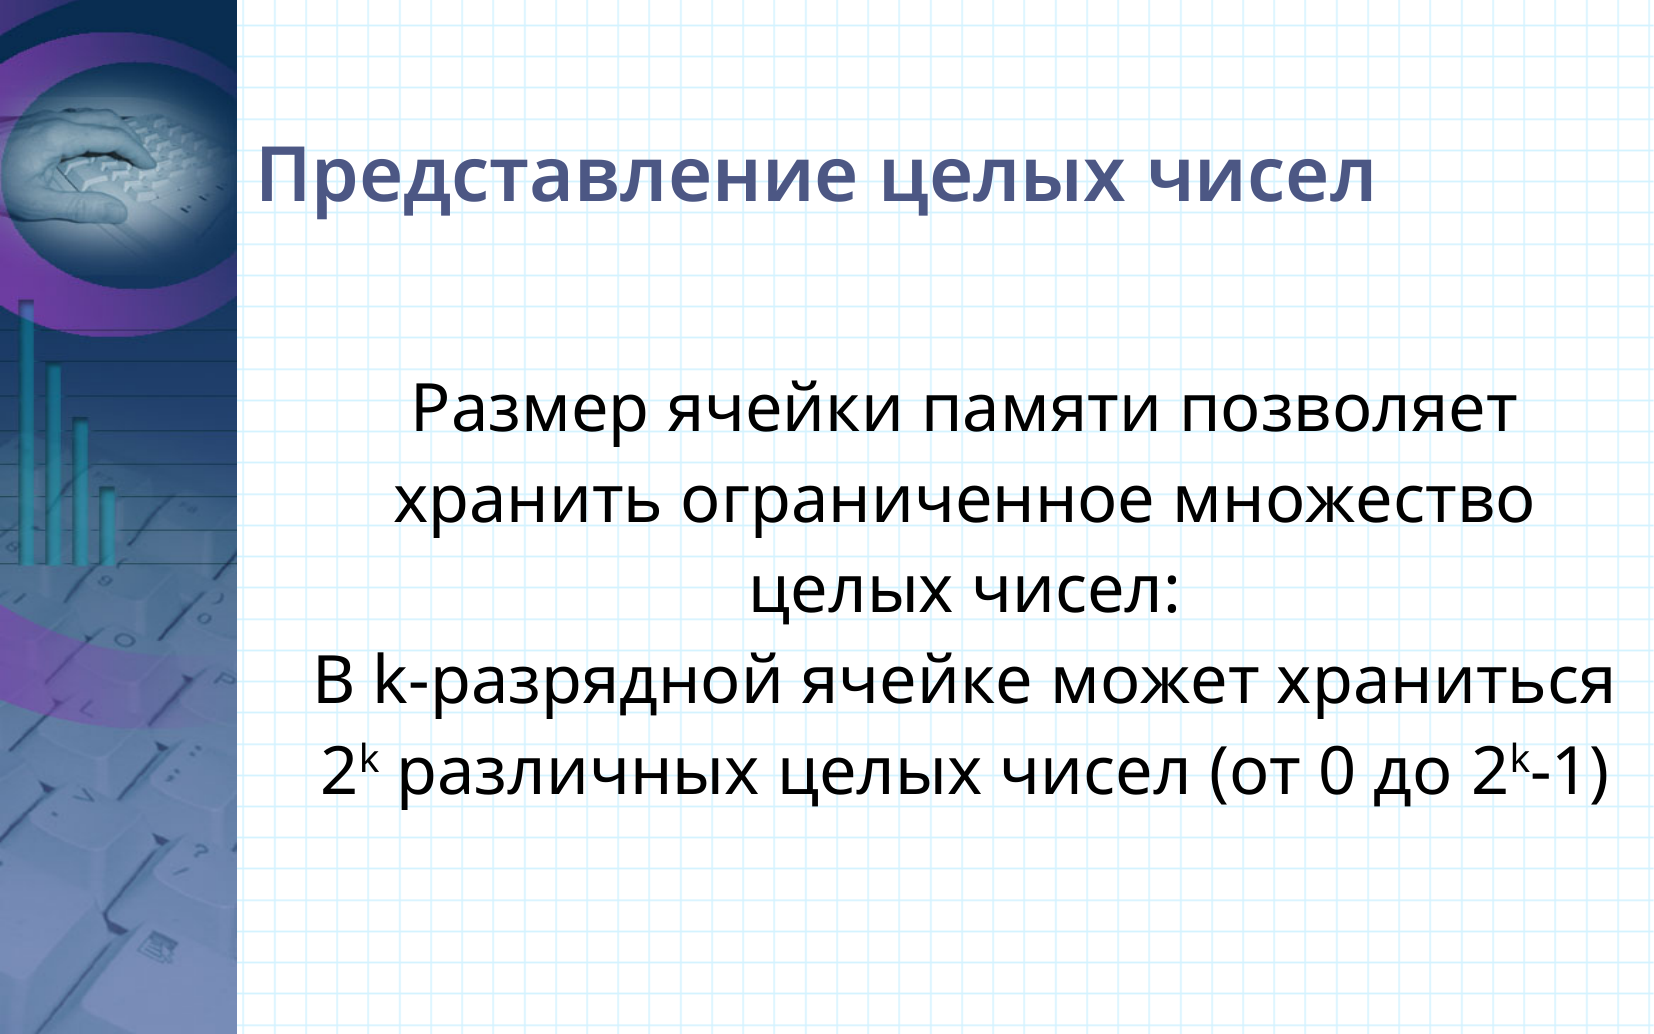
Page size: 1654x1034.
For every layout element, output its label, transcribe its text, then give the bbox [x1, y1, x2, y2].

title Представление целых чисел [254, 85, 1640, 259]
picture [0, 0, 1654, 1034]
subtitle Размер ячейки памяти позволяет хранить ограниченное множество целых чисел: В k-разрядной ячейке может храниться 2k различных целых чисел (от 0 до 2k-1) [254, 287, 1640, 887]
